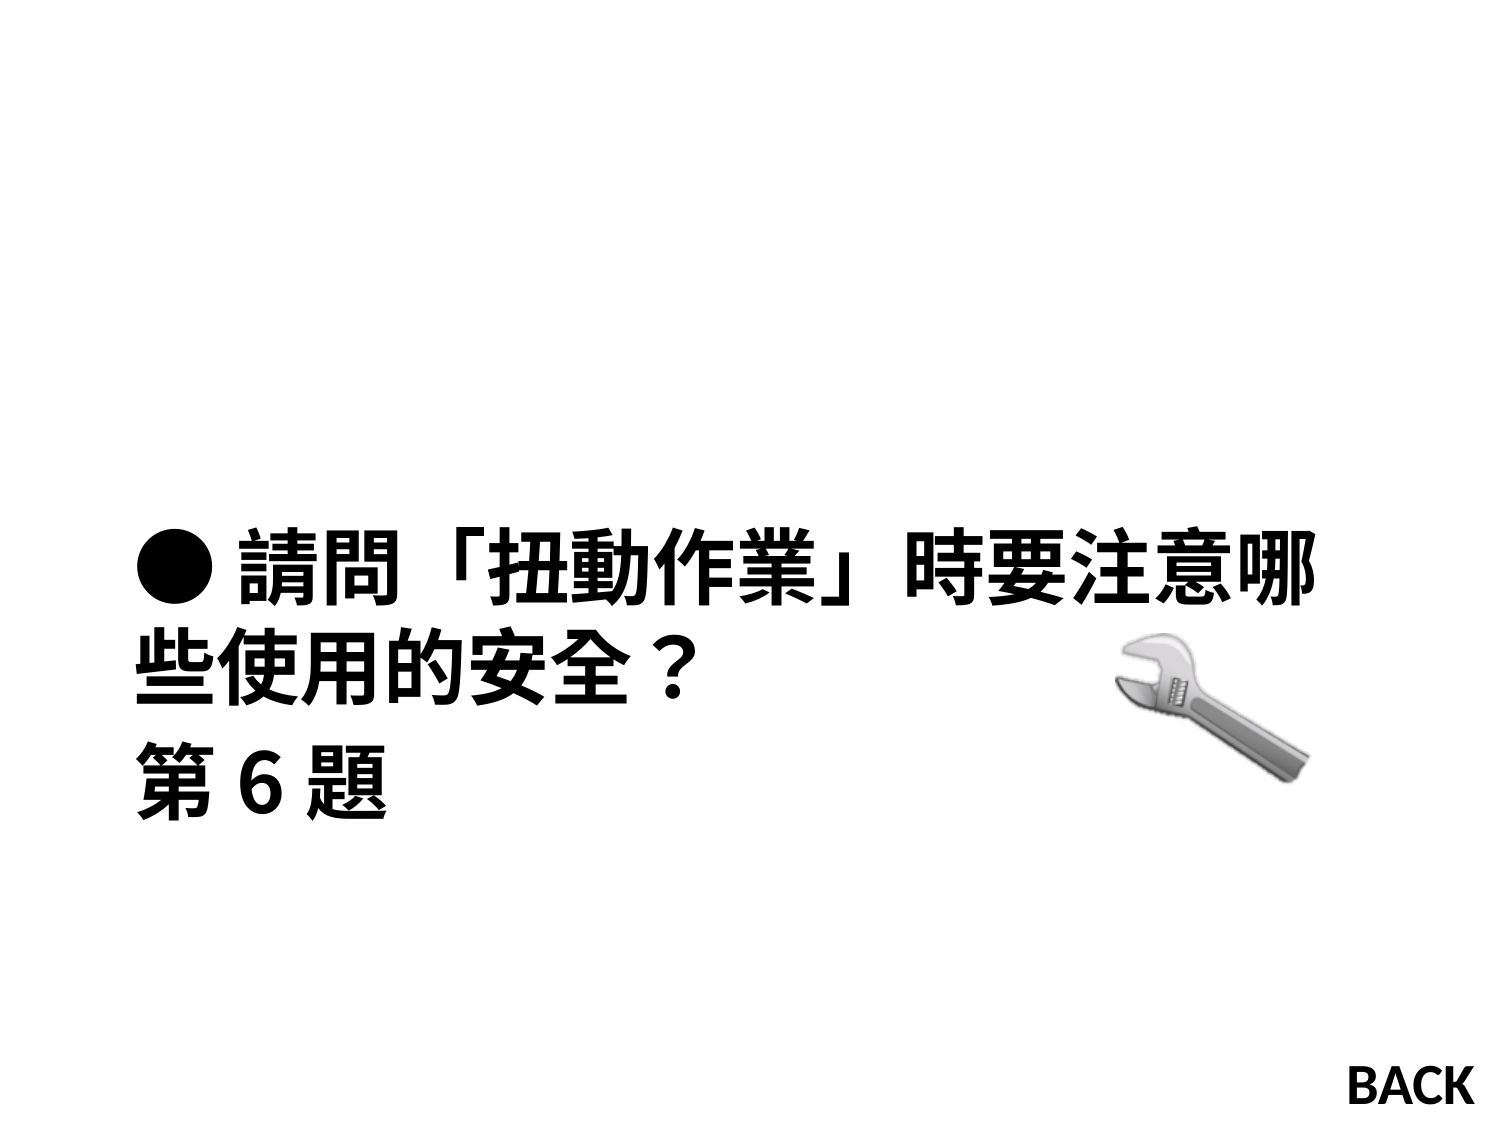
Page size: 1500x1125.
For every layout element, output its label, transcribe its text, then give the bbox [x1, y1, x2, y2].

title 第6題 [118, 723, 1394, 947]
text_box BACK [1331, 1039, 1497, 1125]
list ●請問「扭動作業」時要注意哪些使用的安全？ [118, 476, 1394, 723]
picture [1115, 633, 1332, 800]
